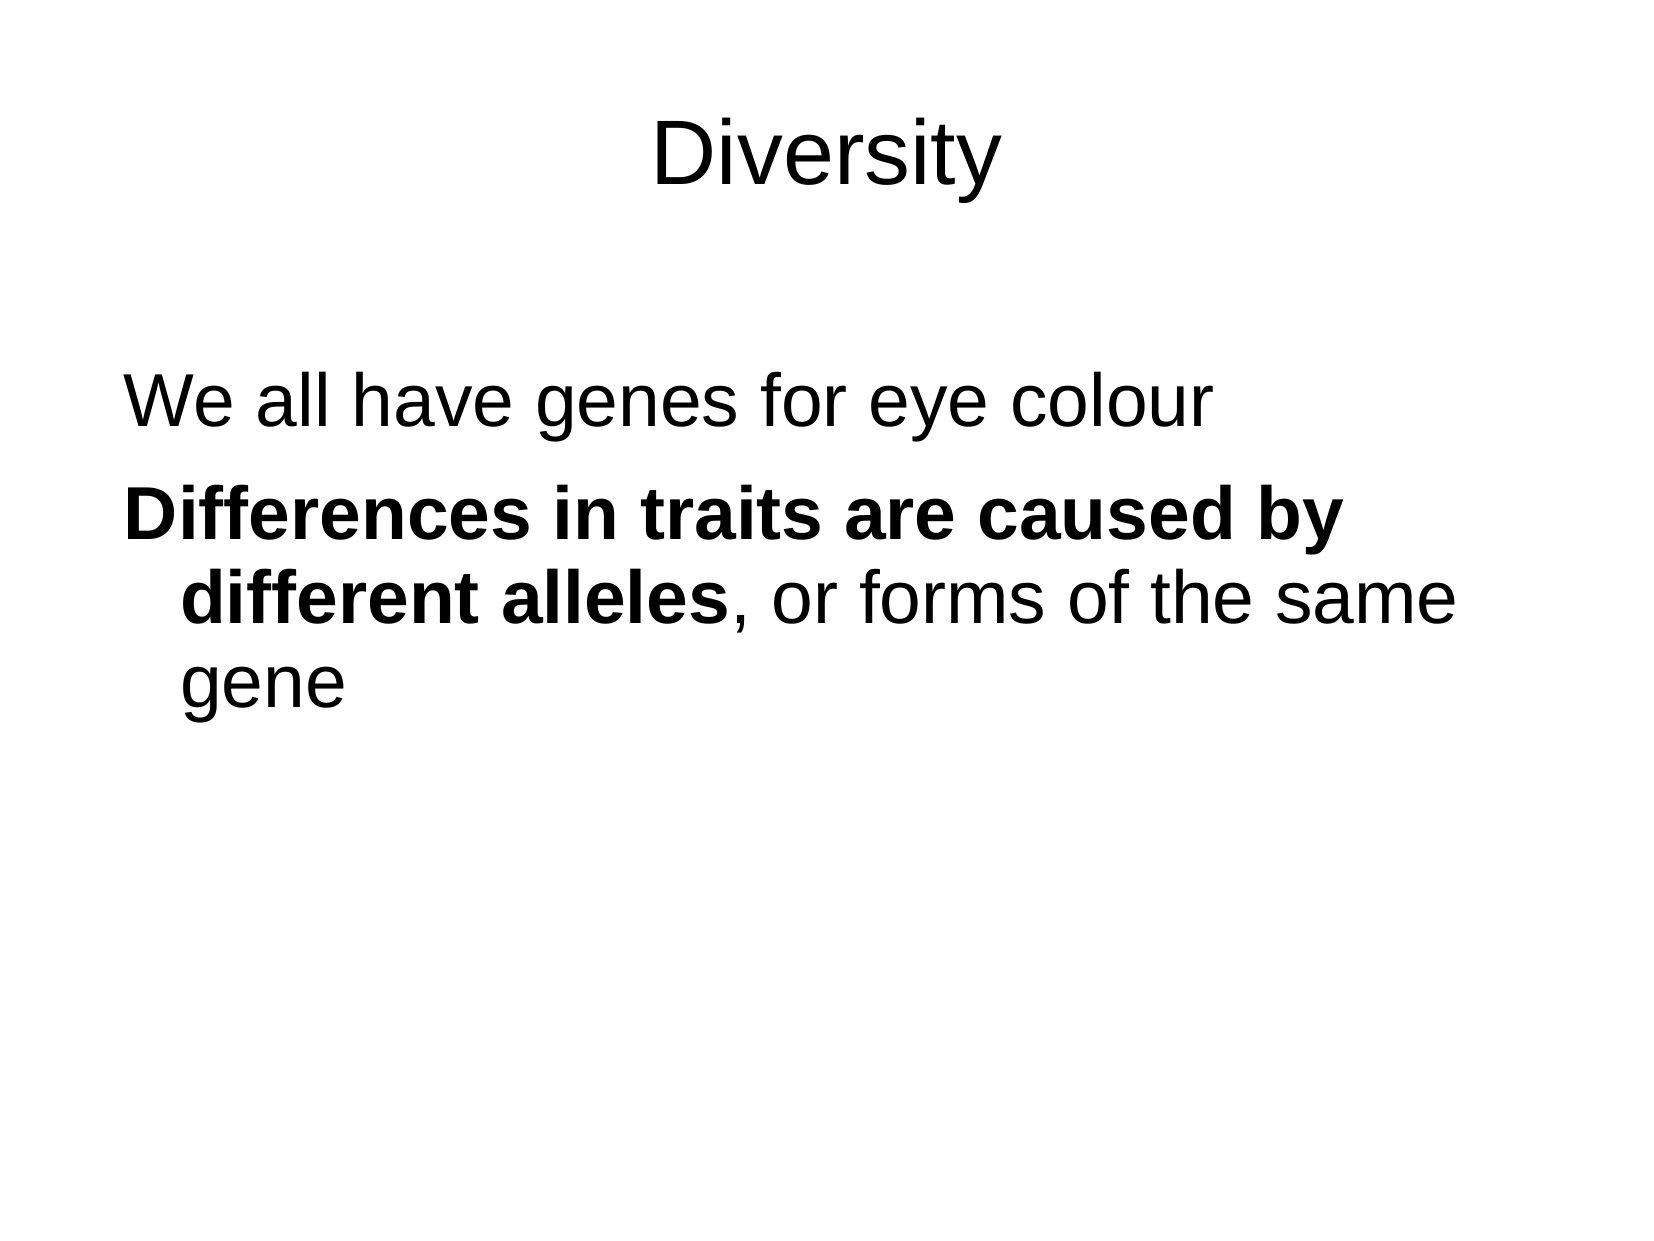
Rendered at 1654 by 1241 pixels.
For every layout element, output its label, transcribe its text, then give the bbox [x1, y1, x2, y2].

list We all have genes for eye colour Differences in traits are caused by different alleles, or forms of the same gene [124, 358, 1530, 1088]
title Diversity [82, 49, 1571, 257]
